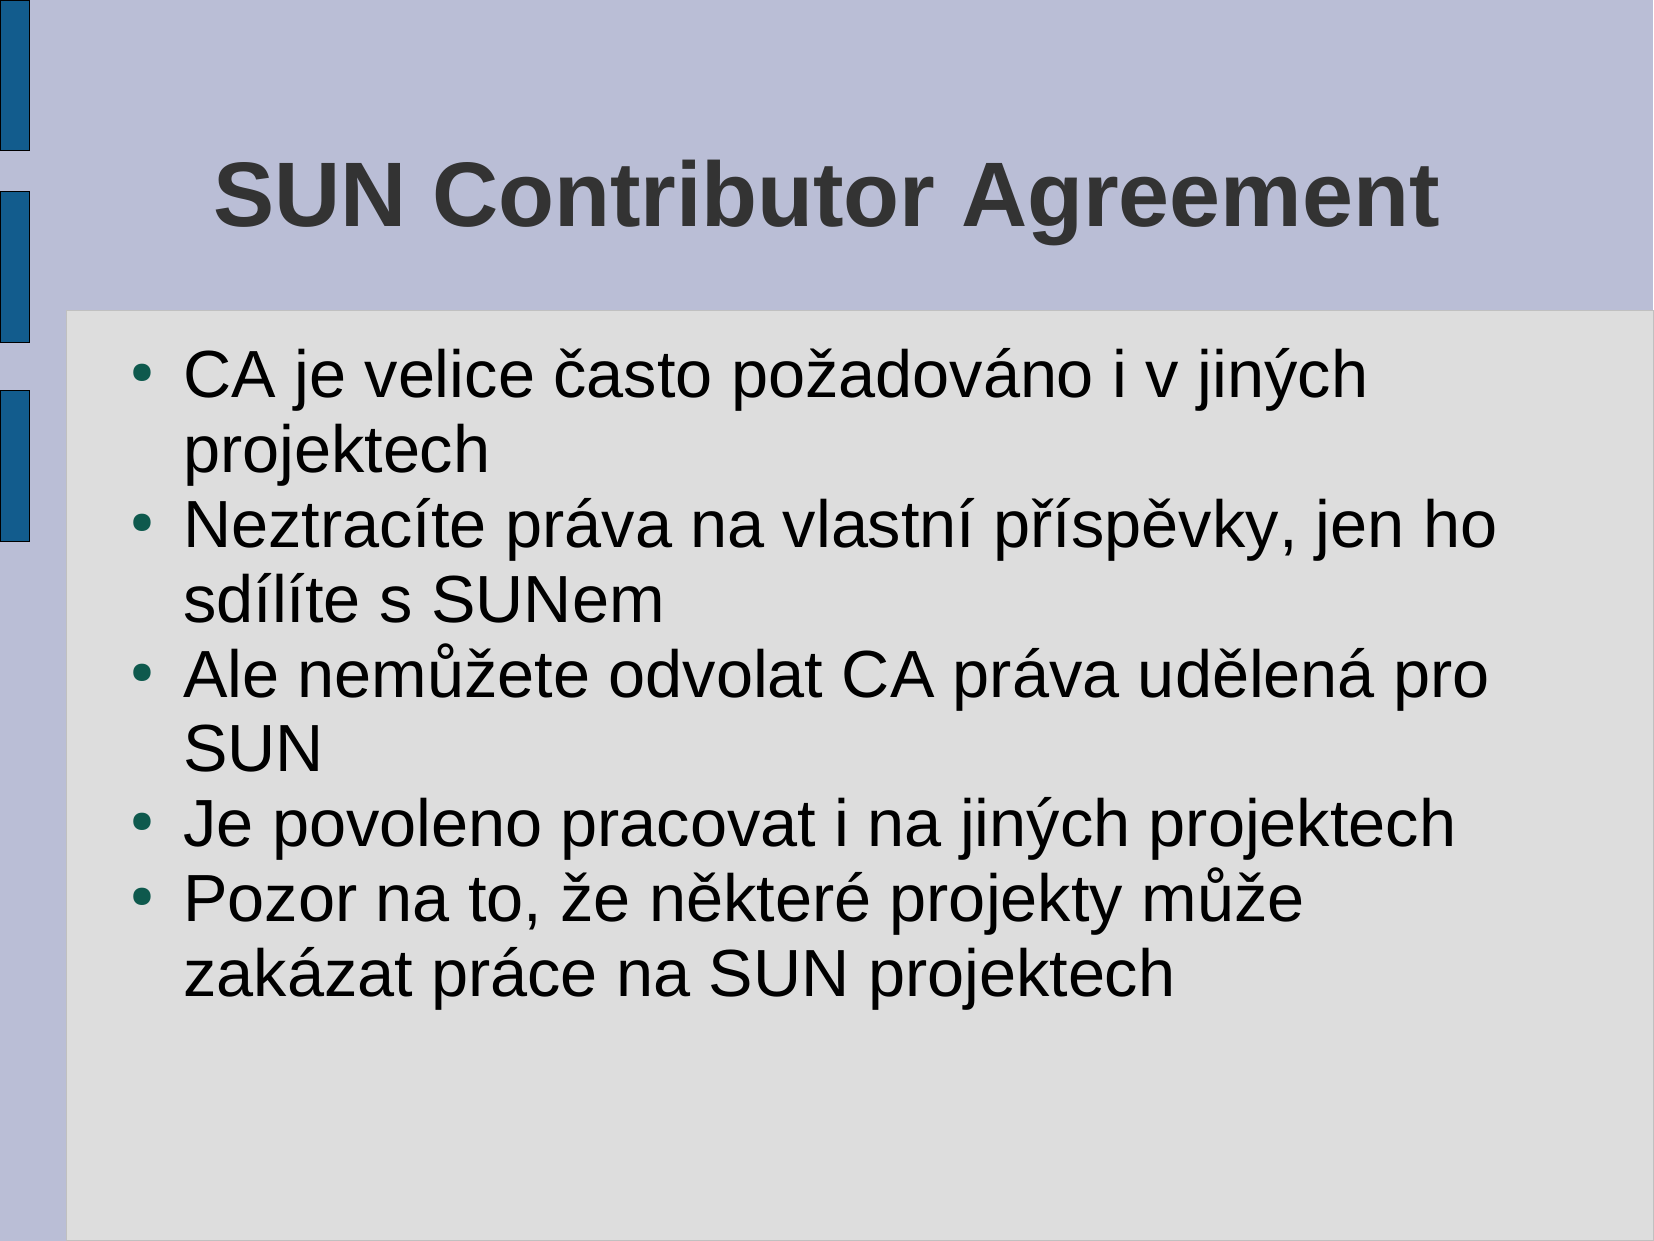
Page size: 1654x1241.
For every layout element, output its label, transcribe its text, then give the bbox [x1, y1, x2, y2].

title SUN Contributor Agreement [121, 98, 1534, 291]
list CA je velice často požadováno i v jiných projektech Neztracíte práva na vlastní příspěvky, jen ho sdílíte s SUNem Ale nemůžete odvolat CA práva udělená pro SUN Je povoleno pracovat i na jiných projektech Pozor na to, že některé projekty může zakázat práce na SUN projektech [112, 337, 1525, 1105]
